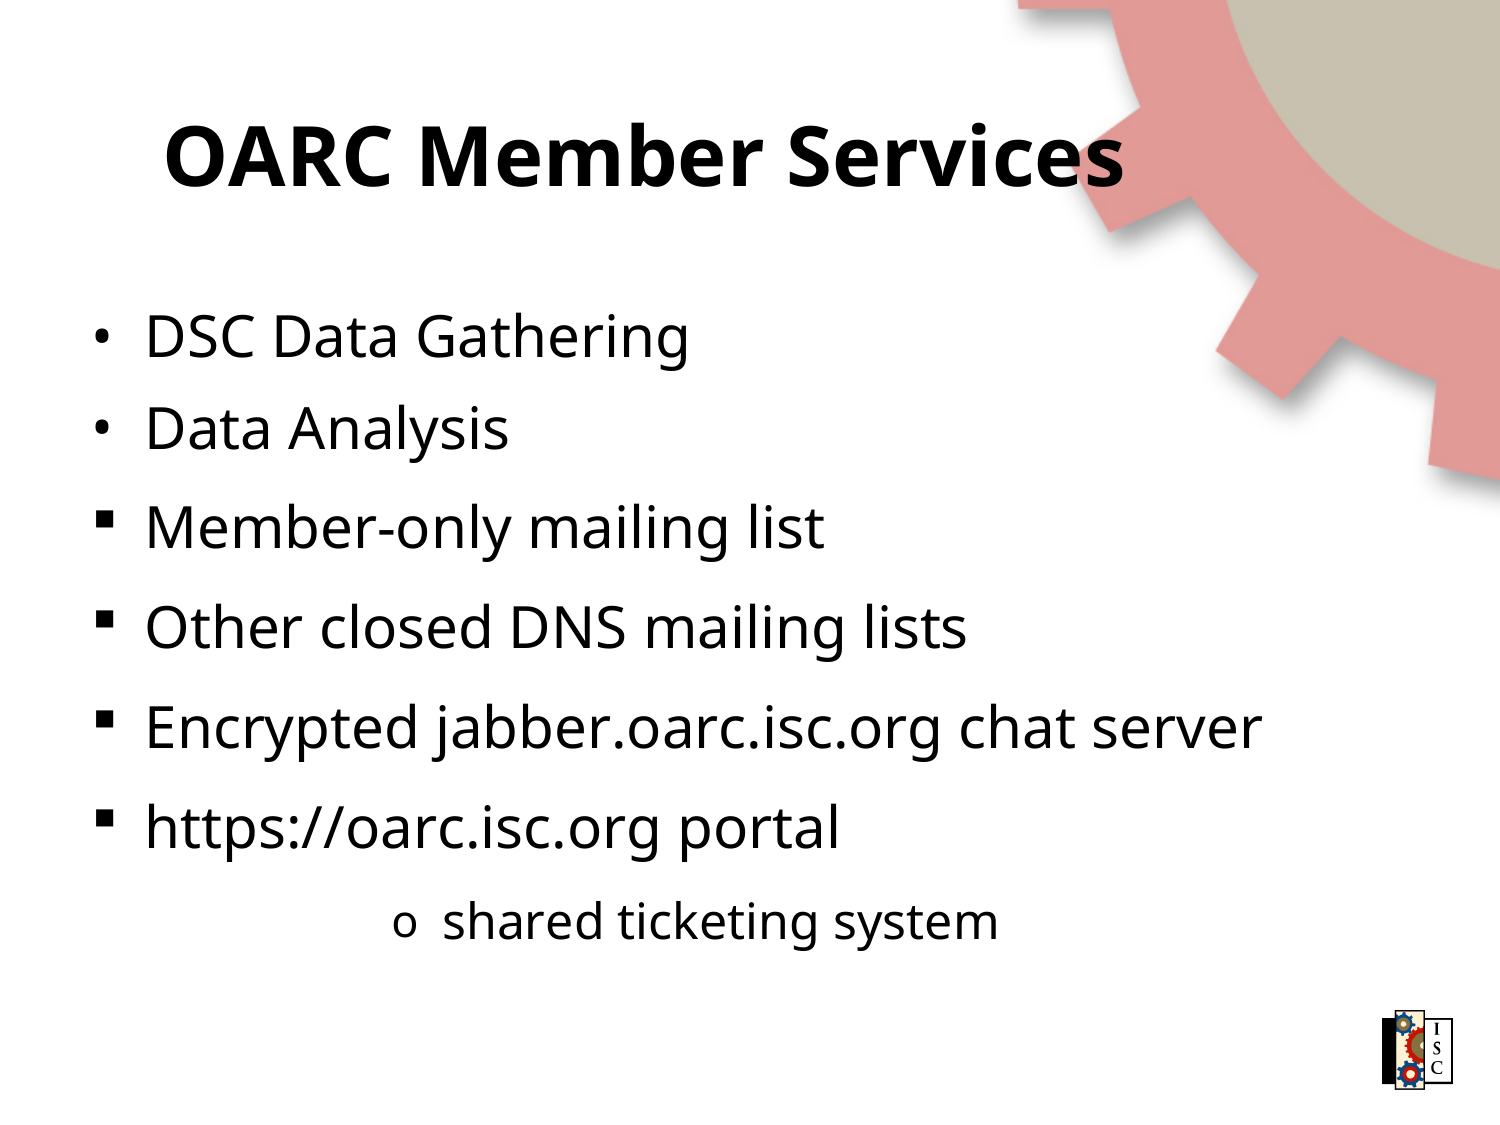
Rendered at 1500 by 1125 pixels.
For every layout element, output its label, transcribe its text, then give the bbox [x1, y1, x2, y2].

text_box DSC Data Gathering Data Analysis Member-only mailing list Other closed DNS mailing lists Encrypted jabber.oarc.isc.org chat server https://oarc.isc.org portal shared ticketing system [91, 295, 1370, 954]
picture [0, 0, 1500, 1125]
text_box OARC Member Services [162, 95, 1127, 212]
